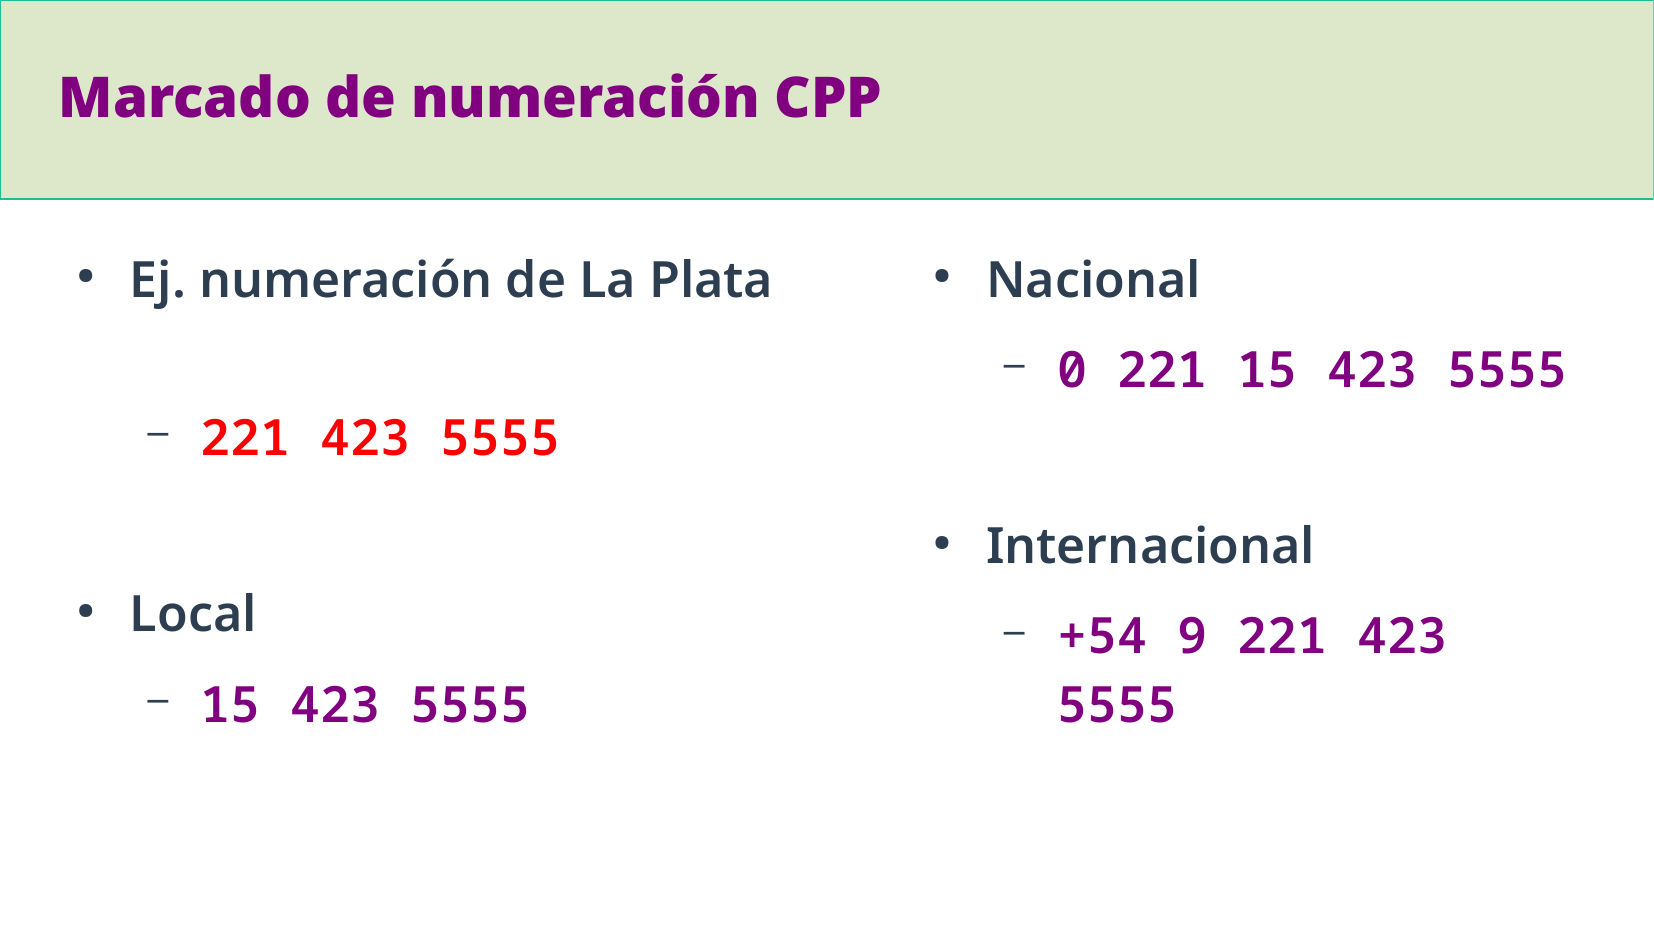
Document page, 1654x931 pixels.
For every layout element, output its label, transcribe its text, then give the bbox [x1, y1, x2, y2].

list Nacional 0 221 15 423 5555 Internacional +54 9 221 423 5555 [915, 243, 1595, 864]
title Marcado de numeración CPP [59, 37, 1595, 156]
list Ej. numeración de La Plata 221 423 5555 Local 15 423 5555 [59, 243, 798, 864]
